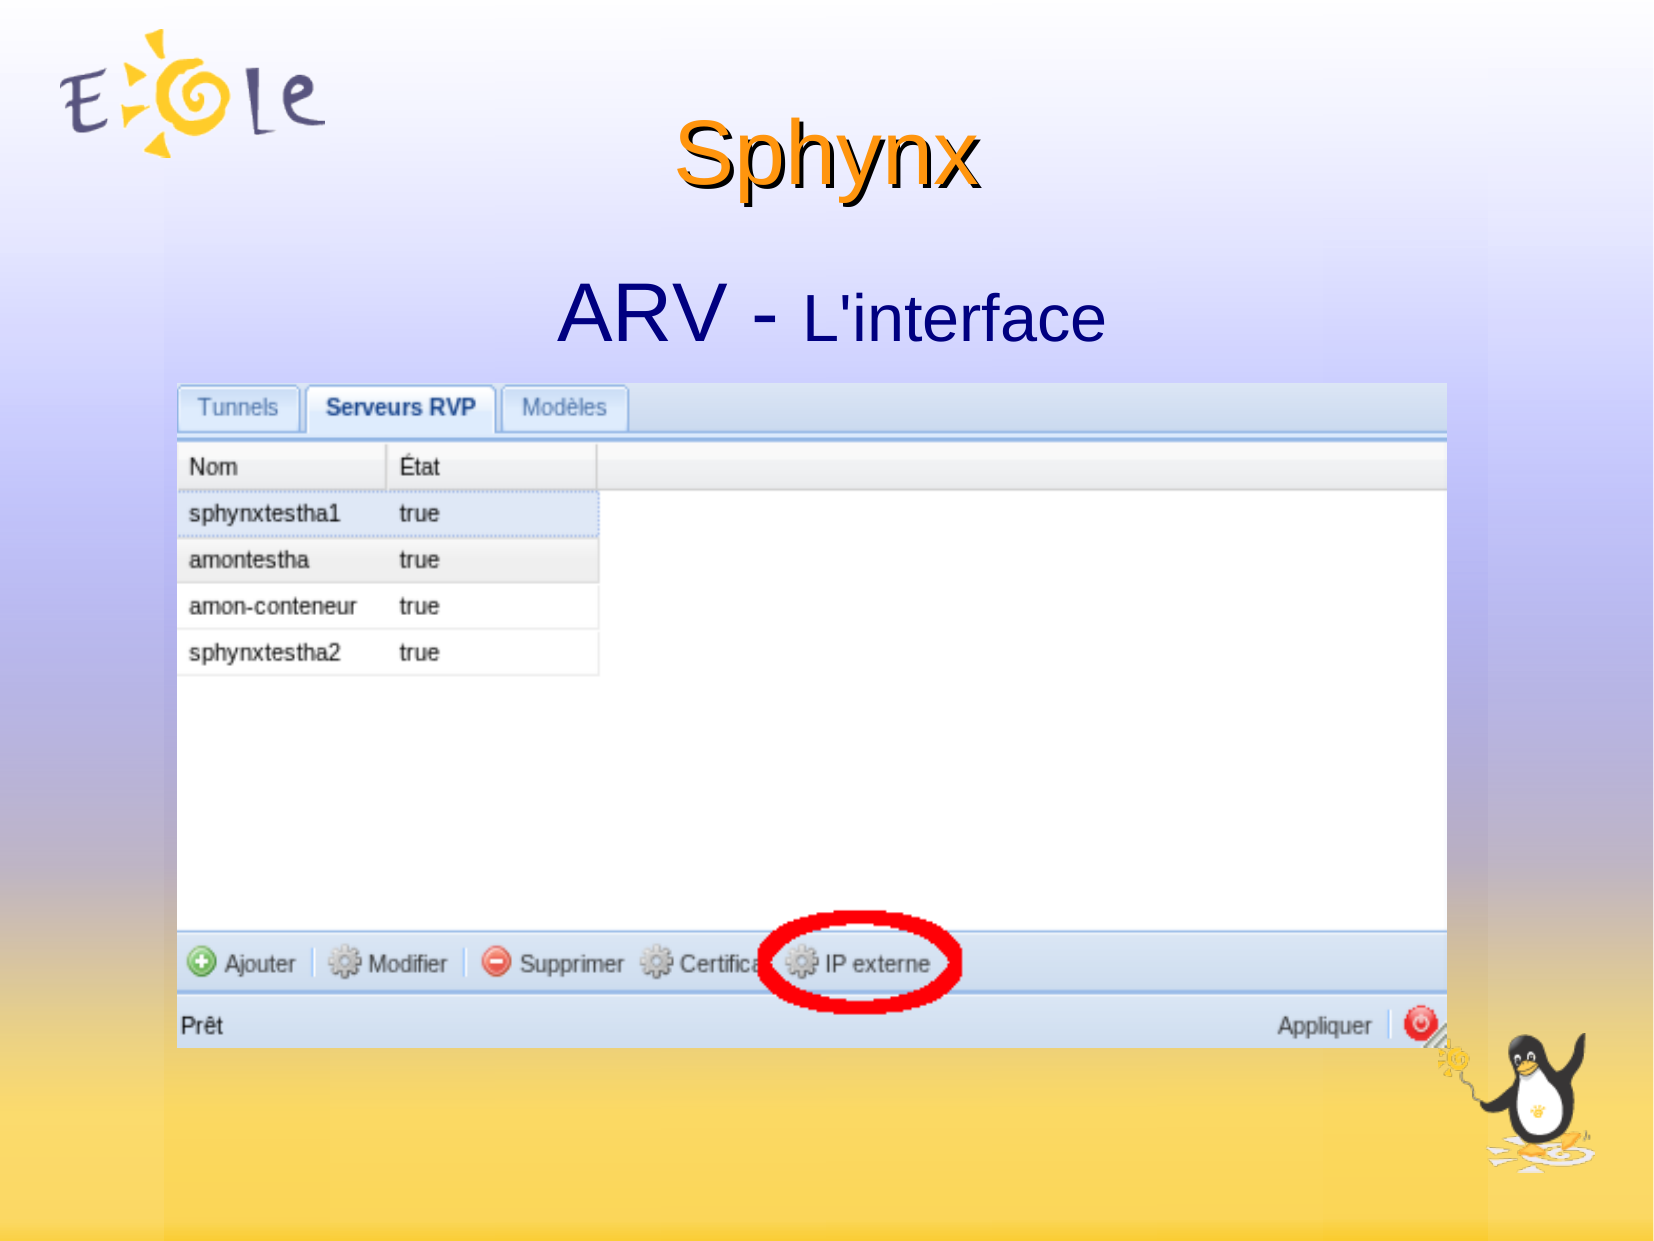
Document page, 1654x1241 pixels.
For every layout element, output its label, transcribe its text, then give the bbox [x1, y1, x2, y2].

list ARV - L'interface [88, 265, 1577, 382]
picture [0, 0, 1654, 1241]
title Sphynx [82, 49, 1571, 257]
